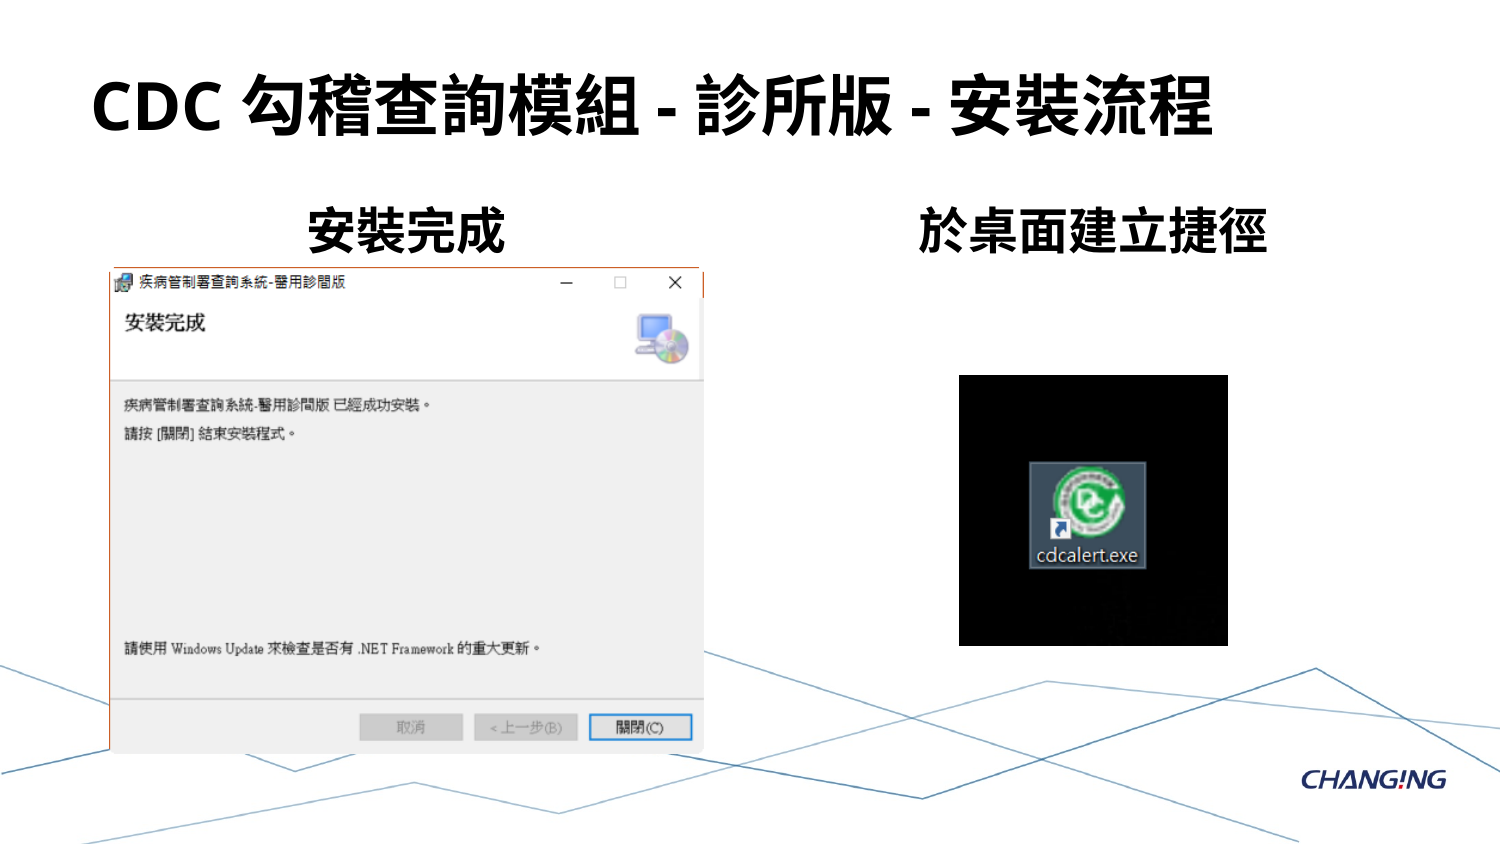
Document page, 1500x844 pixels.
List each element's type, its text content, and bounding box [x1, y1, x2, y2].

list 安裝完成 [75, 188, 738, 268]
list 於桌面建立捷徑 [761, 188, 1426, 268]
title CDC勾稽查詢模組-診所版-安裝流程 [75, 33, 1426, 175]
picture [0, 0, 1500, 844]
